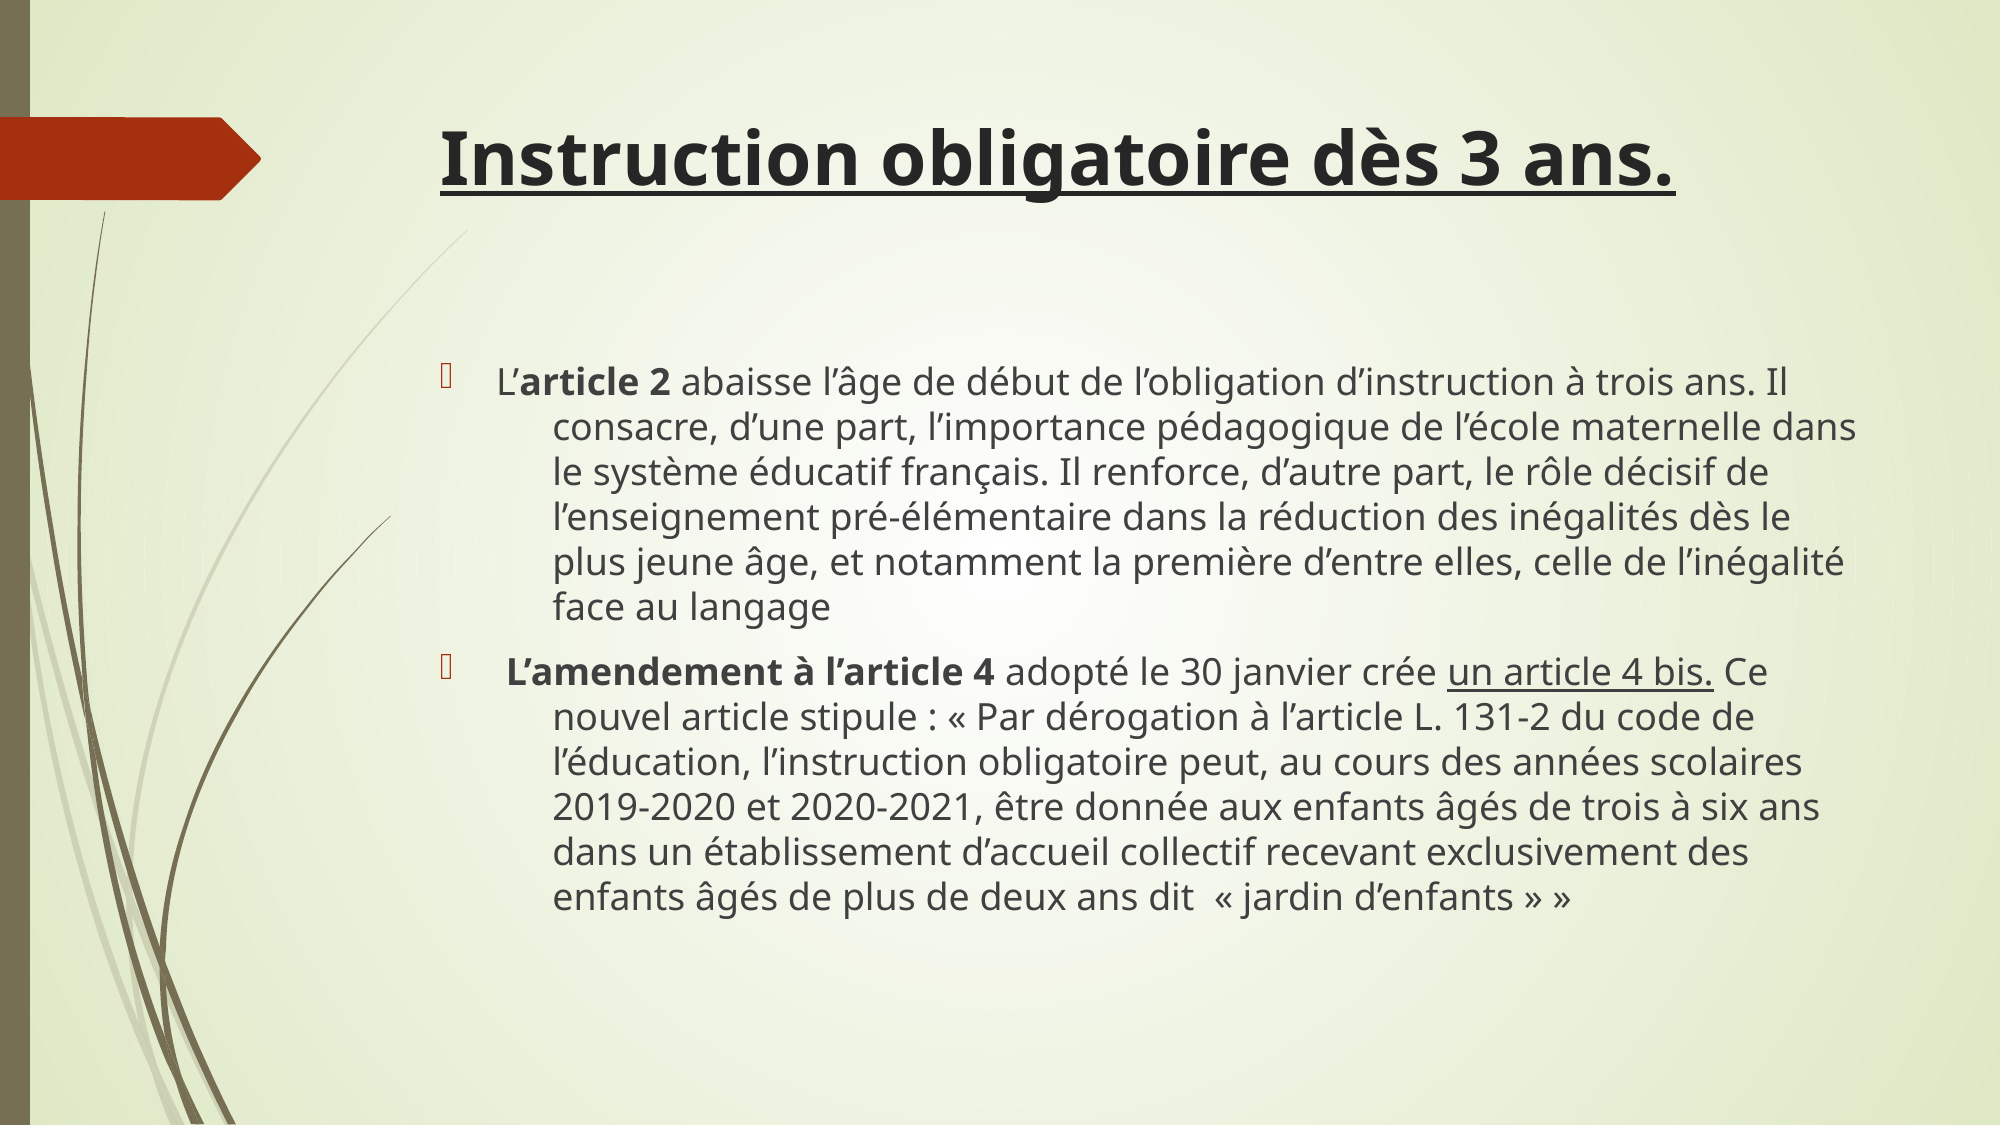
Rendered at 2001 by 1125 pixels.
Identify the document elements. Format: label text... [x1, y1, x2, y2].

title Instruction obligatoire dès 3 ans. [425, 102, 1888, 313]
list L’article 2 abaisse l’âge de début de l’obligation d’instruction à trois ans. Il consacre, d’une part, l’importance pédagogique de l’école maternelle dans le système éducatif français. Il renforce, d’autre part, le rôle décisif de l’enseignement pré-élémentaire dans la réduction des inégalités dès le plus jeune âge, et notamment la première d’entre elles, celle de l’inégalité face au langage L’amendement à l’article 4 adopté le 30 janvier crée un article 4 bis. Ce nouvel article stipule : « Par dérogation à l’article L. 131-2 du code de l’éducation, l’instruction obligatoire peut, au cours des années scolaires 2019-2020 et 2020-2021, être donnée aux enfants âgés de trois à six ans dans un établissement d’accueil collectif recevant exclusivement des enfants âgés de plus de deux ans dit « jardin d’enfants » » [424, 350, 1888, 970]
